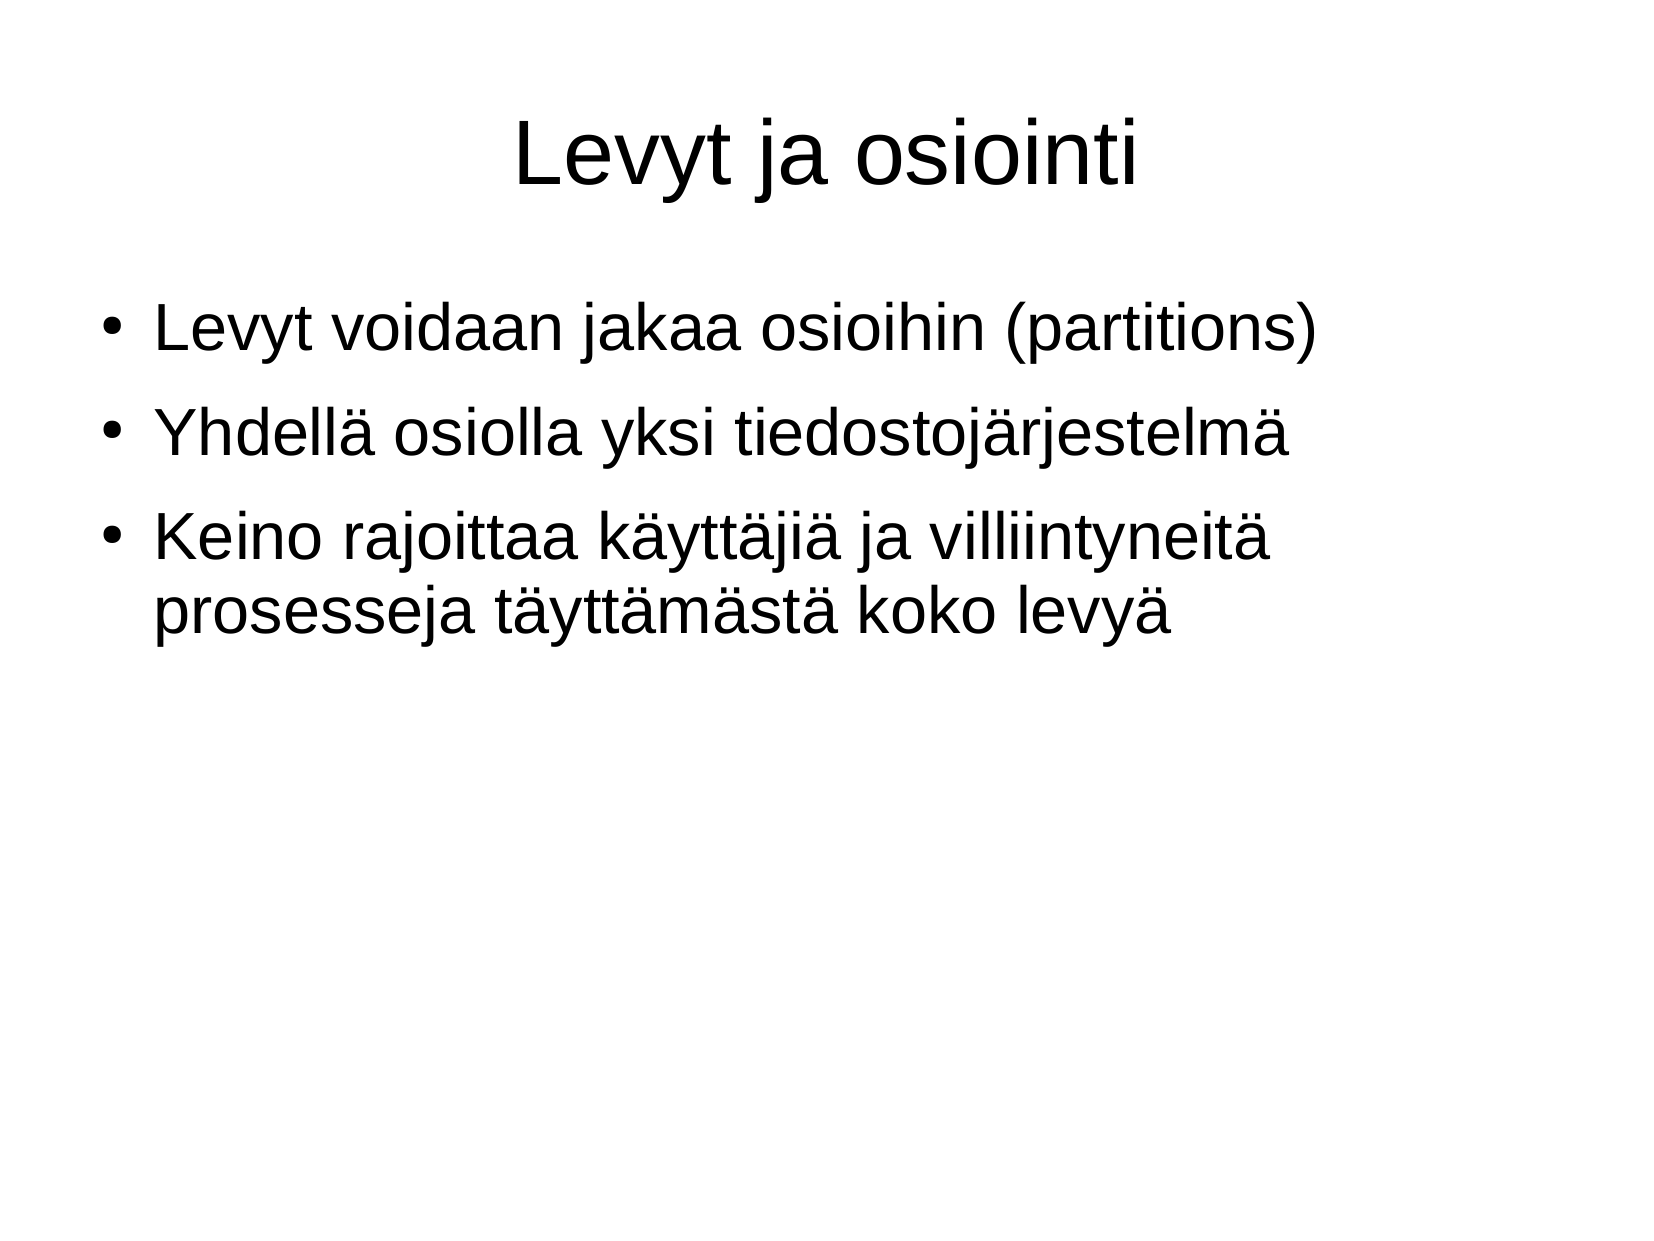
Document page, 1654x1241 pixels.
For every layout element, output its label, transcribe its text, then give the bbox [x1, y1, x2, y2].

title Levyt ja osiointi [82, 49, 1571, 257]
list Levyt voidaan jakaa osioihin (partitions) Yhdellä osiolla yksi tiedostojärjestelmä Keino rajoittaa käyttäjiä ja villiintyneitä prosesseja täyttämästä koko levyä [82, 290, 1571, 1010]
